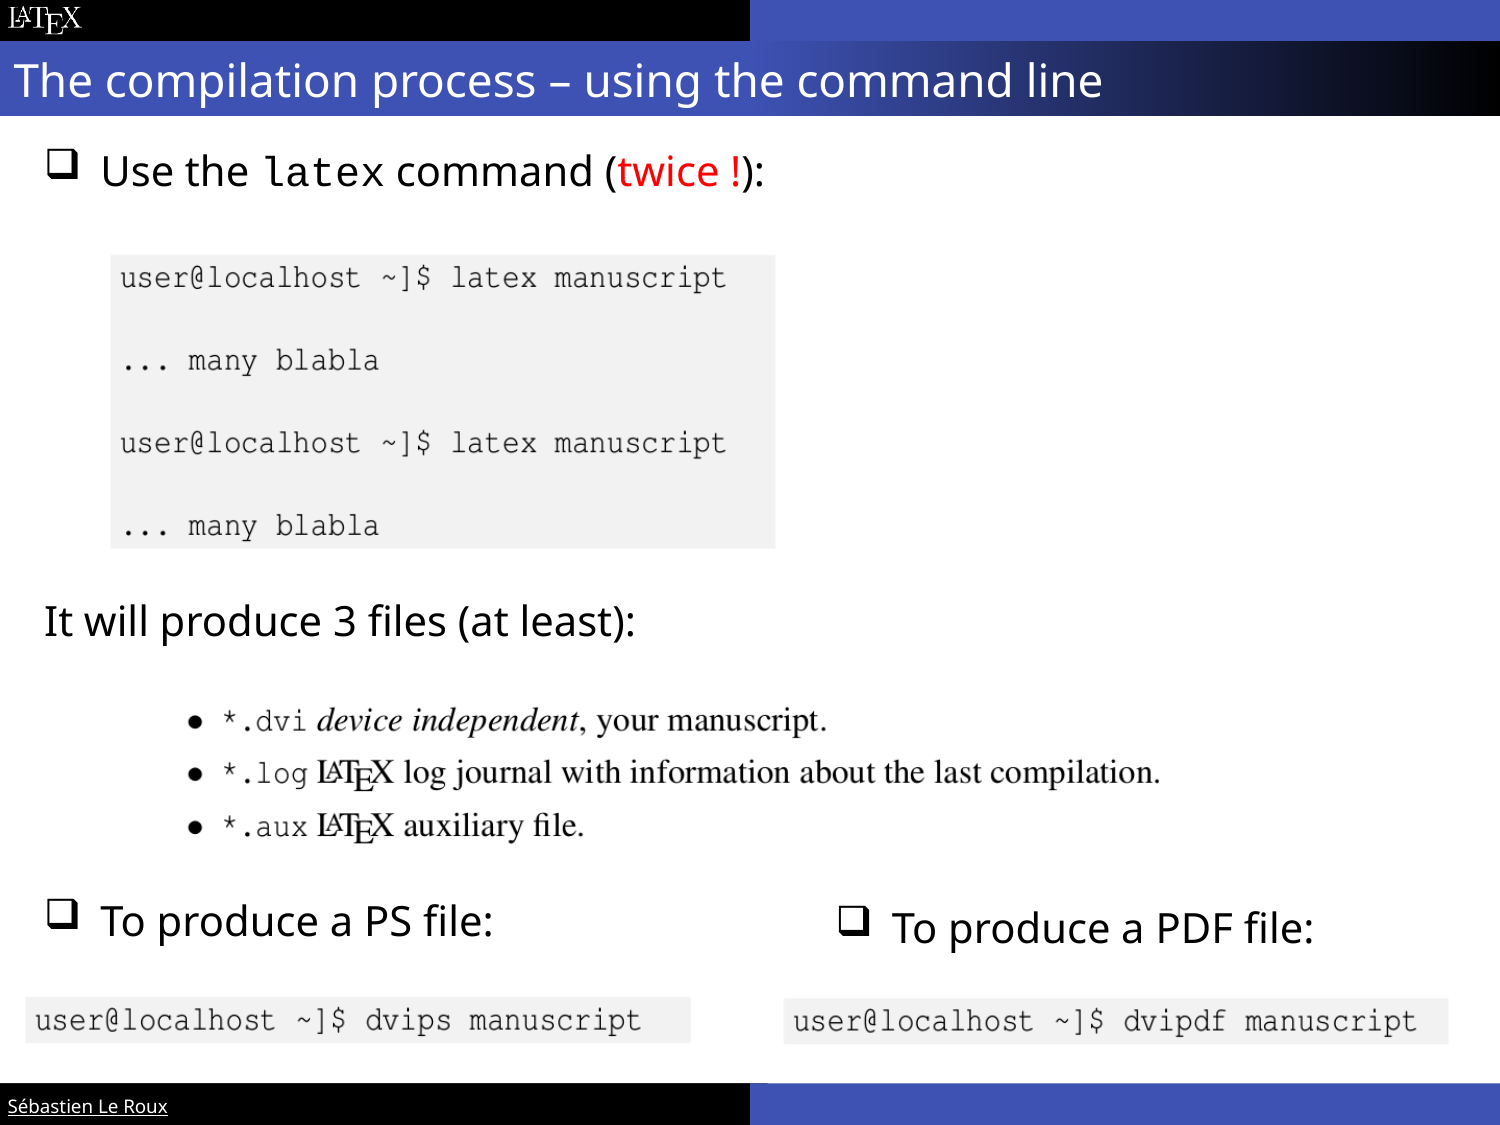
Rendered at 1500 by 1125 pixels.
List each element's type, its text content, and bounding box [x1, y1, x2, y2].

picture [17, 987, 700, 1052]
picture [5, 3, 84, 37]
text_box To produce a PDF file: [820, 894, 1388, 960]
title The compilation process – using the command line [0, 41, 1500, 116]
picture [770, 987, 1459, 1057]
text_box Use the latex command (twice !): It will produce 3 files (at least): To produce a PS file: [29, 137, 1500, 953]
